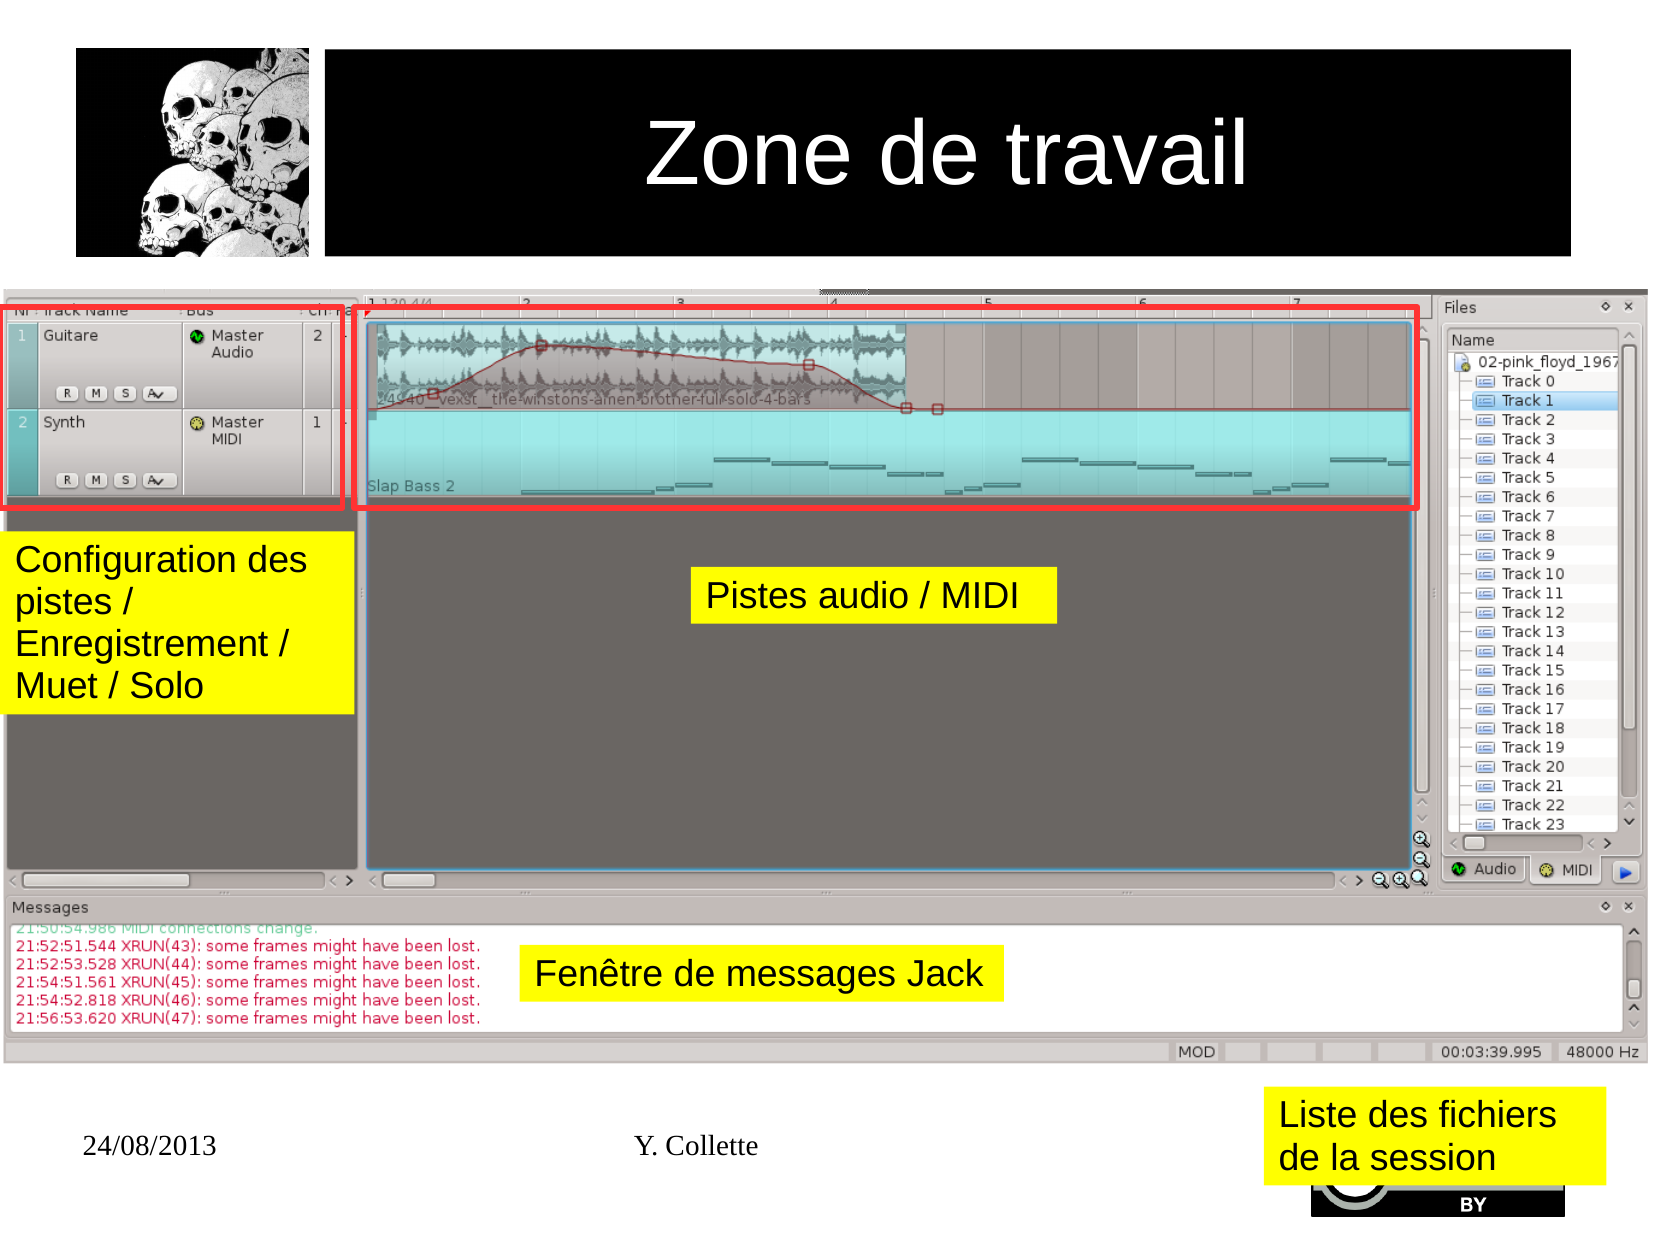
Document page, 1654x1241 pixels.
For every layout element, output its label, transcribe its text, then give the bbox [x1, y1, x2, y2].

text_box Pistes audio / MIDI [690, 566, 1058, 624]
text_box Liste des fichiers de la session [1263, 1086, 1607, 1186]
text_box Configuration des pistes / Enregistrement / Muet / Solo [0, 531, 355, 715]
picture [1311, 1186, 1565, 1217]
picture [76, 48, 309, 257]
title Zone de travail [324, 49, 1571, 257]
picture [3, 310, 340, 505]
text_box Fenêtre de messages Jack [519, 944, 1004, 1002]
picture [0, 289, 1654, 1067]
